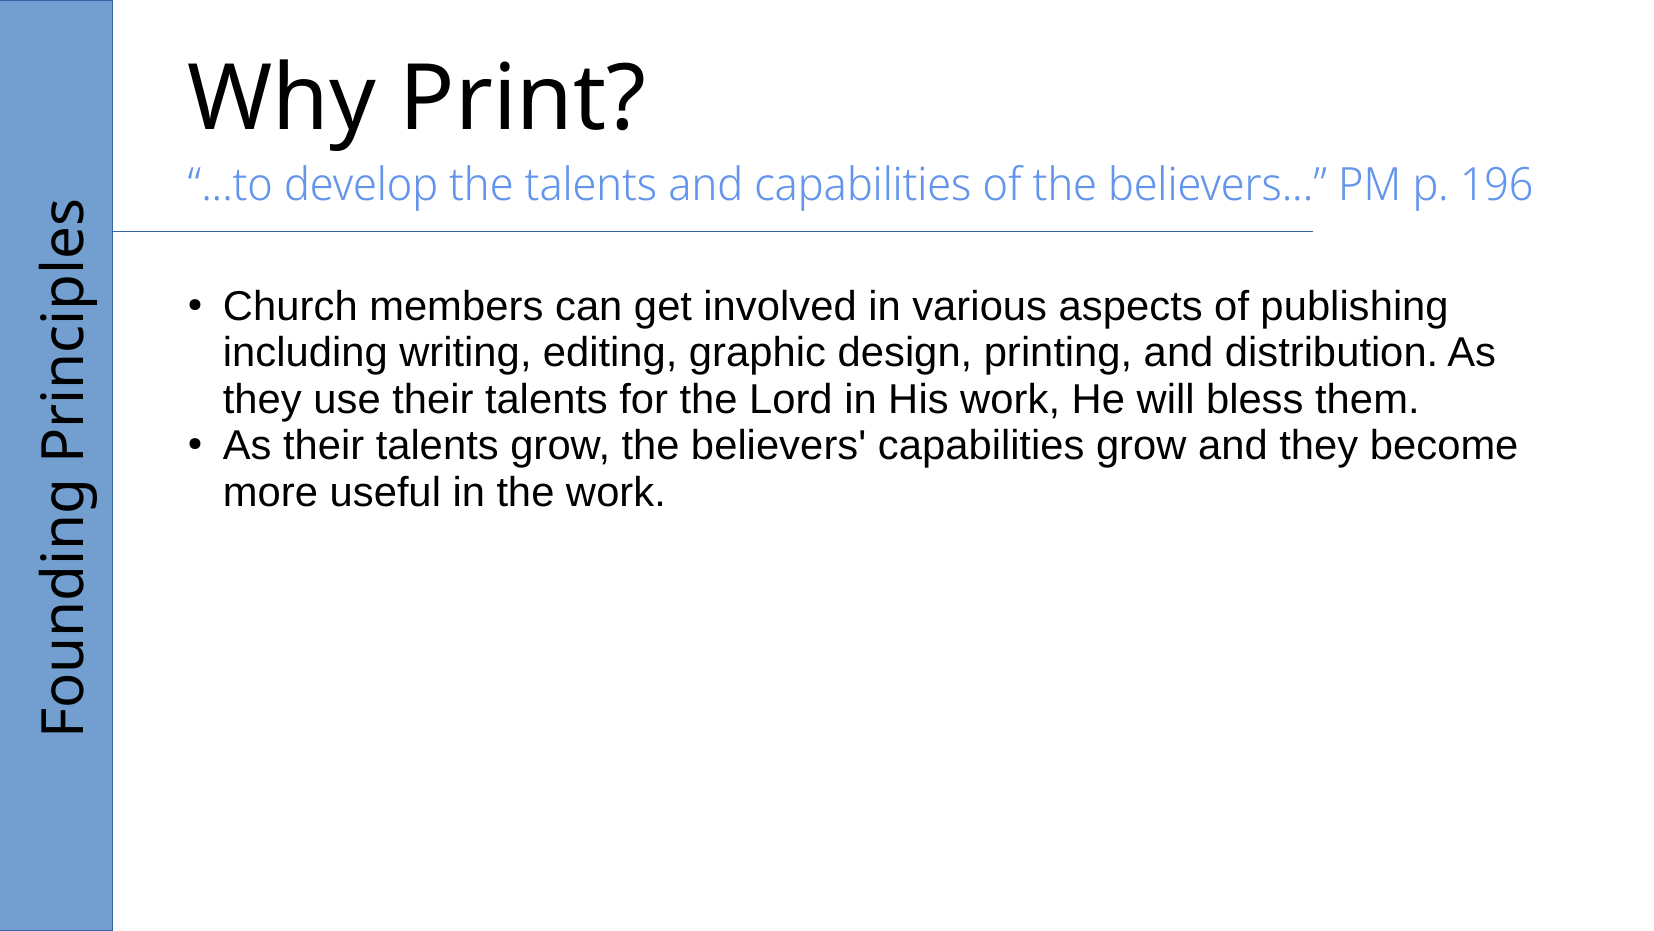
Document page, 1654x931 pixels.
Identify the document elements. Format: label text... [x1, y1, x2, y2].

subtitle Church members can get involved in various aspects of publishing including writing, editing, graphic design, printing, and distribution. As they use their talents for the Lord in His work, He will bless them. As their talents grow, the believers' capabilities grow and they become more useful in the work. [187, 282, 1538, 887]
title Why Print? [187, 33, 1571, 125]
text_box Founding Principles [13, 37, 105, 901]
text_box [0, 0, 113, 931]
title “...to develop the talents and capabilities of the believers...” PM p. 196 [187, 125, 1571, 239]
